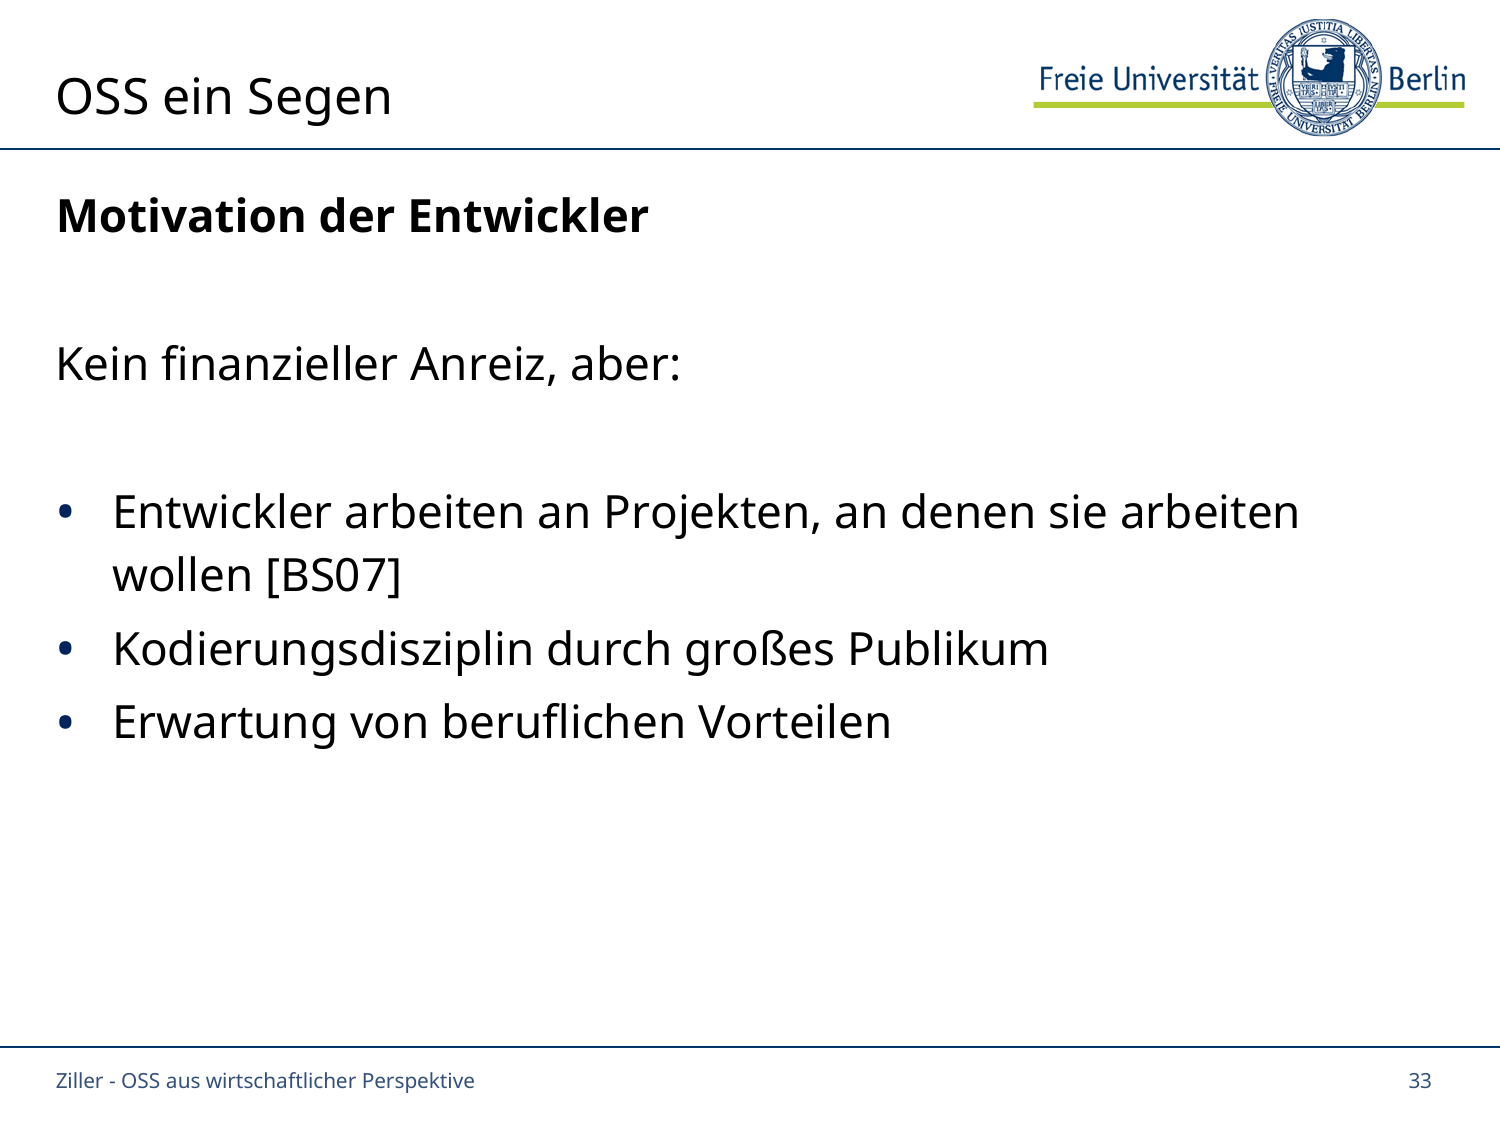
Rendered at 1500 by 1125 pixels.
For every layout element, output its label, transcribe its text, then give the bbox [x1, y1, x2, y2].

picture [1033, 19, 1470, 137]
title OSS ein Segen [41, 0, 1016, 138]
list Motivation der Entwickler Kein finanzieller Anreiz, aber: Entwickler arbeiten an Projekten, an denen sie arbeiten wollen [BS07] Kodierungsdisziplin durch großes Publikum Erwartung von beruflichen Vorteilen [41, 175, 1447, 1039]
